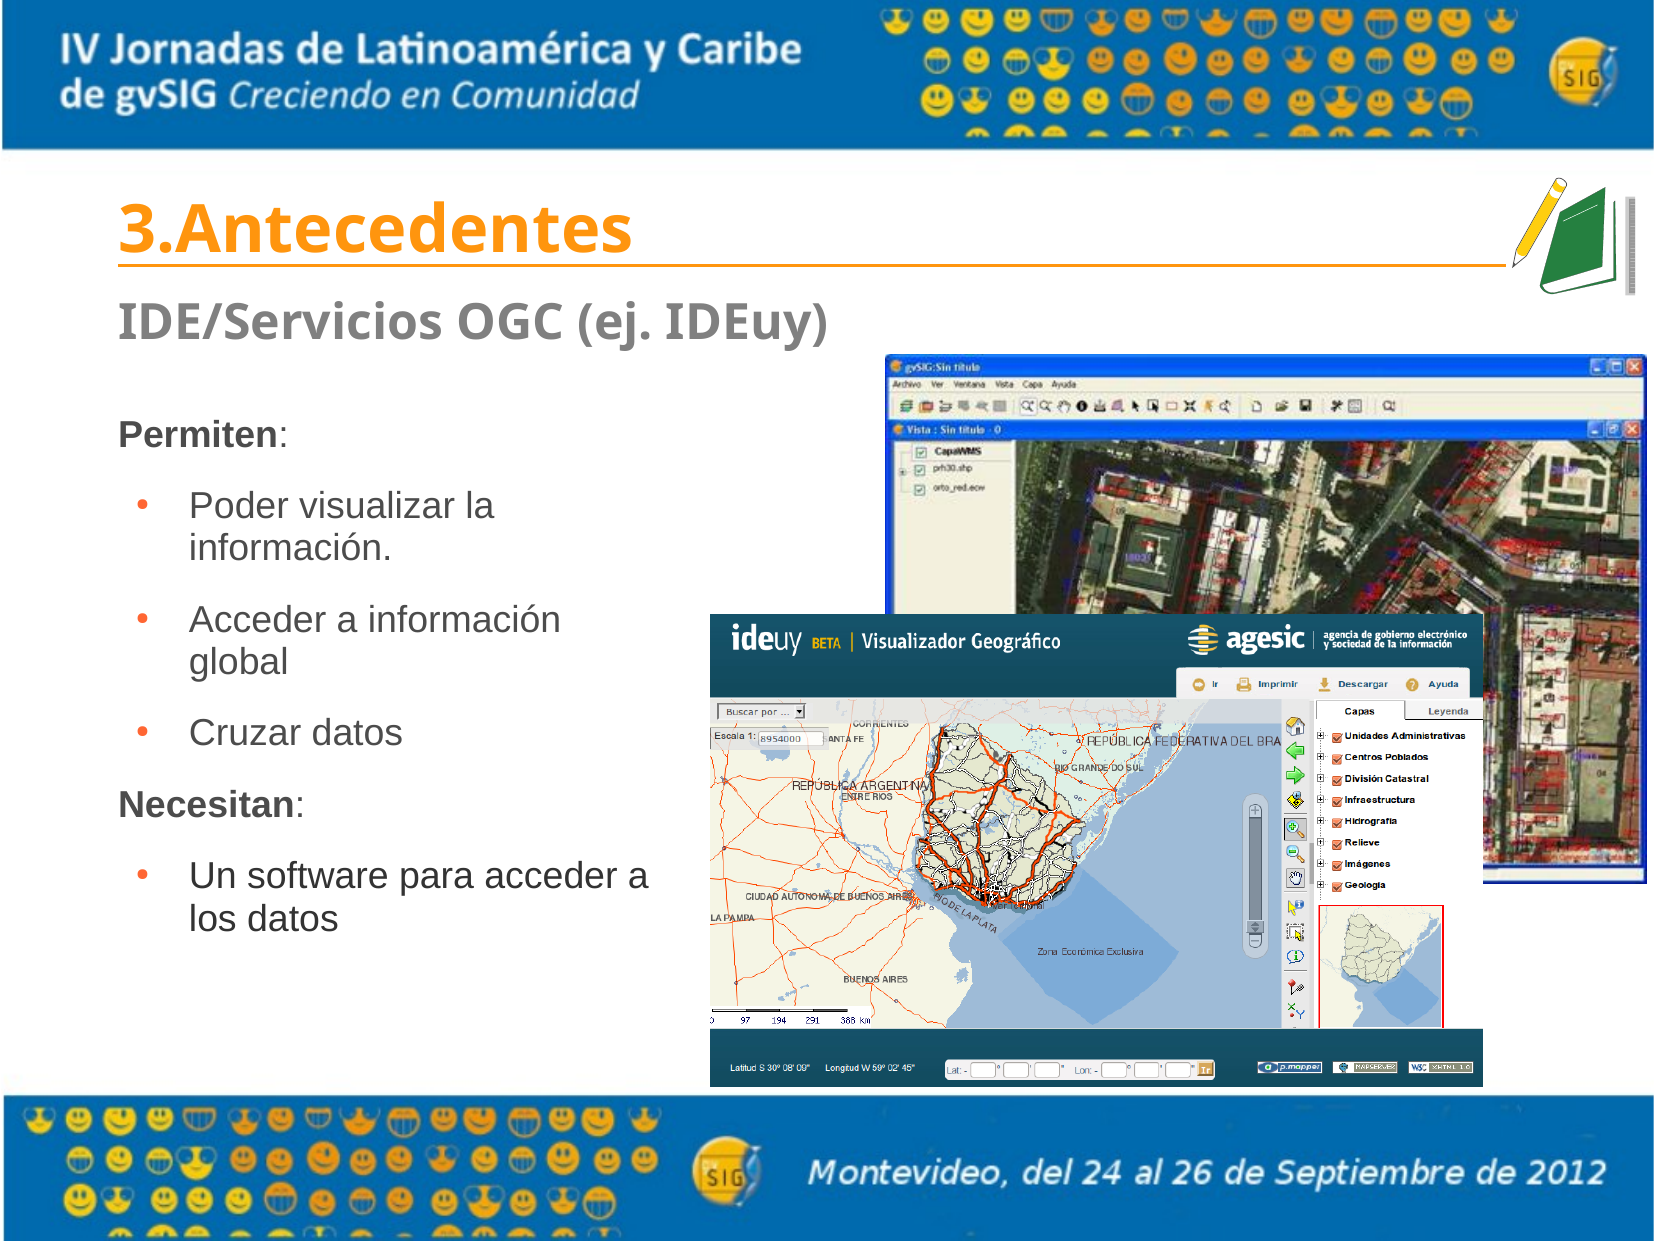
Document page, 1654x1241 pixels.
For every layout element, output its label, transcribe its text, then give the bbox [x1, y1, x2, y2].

picture [1, 0, 1654, 1241]
title 3.Antecedentes [118, 187, 1511, 266]
list Permiten: Poder visualizar la información. Acceder a información global Cruzar datos Necesitan: Un software para acceder a los datos [118, 413, 650, 1140]
title IDE/Servicios OGC (ej. IDEuy) [118, 276, 1477, 365]
